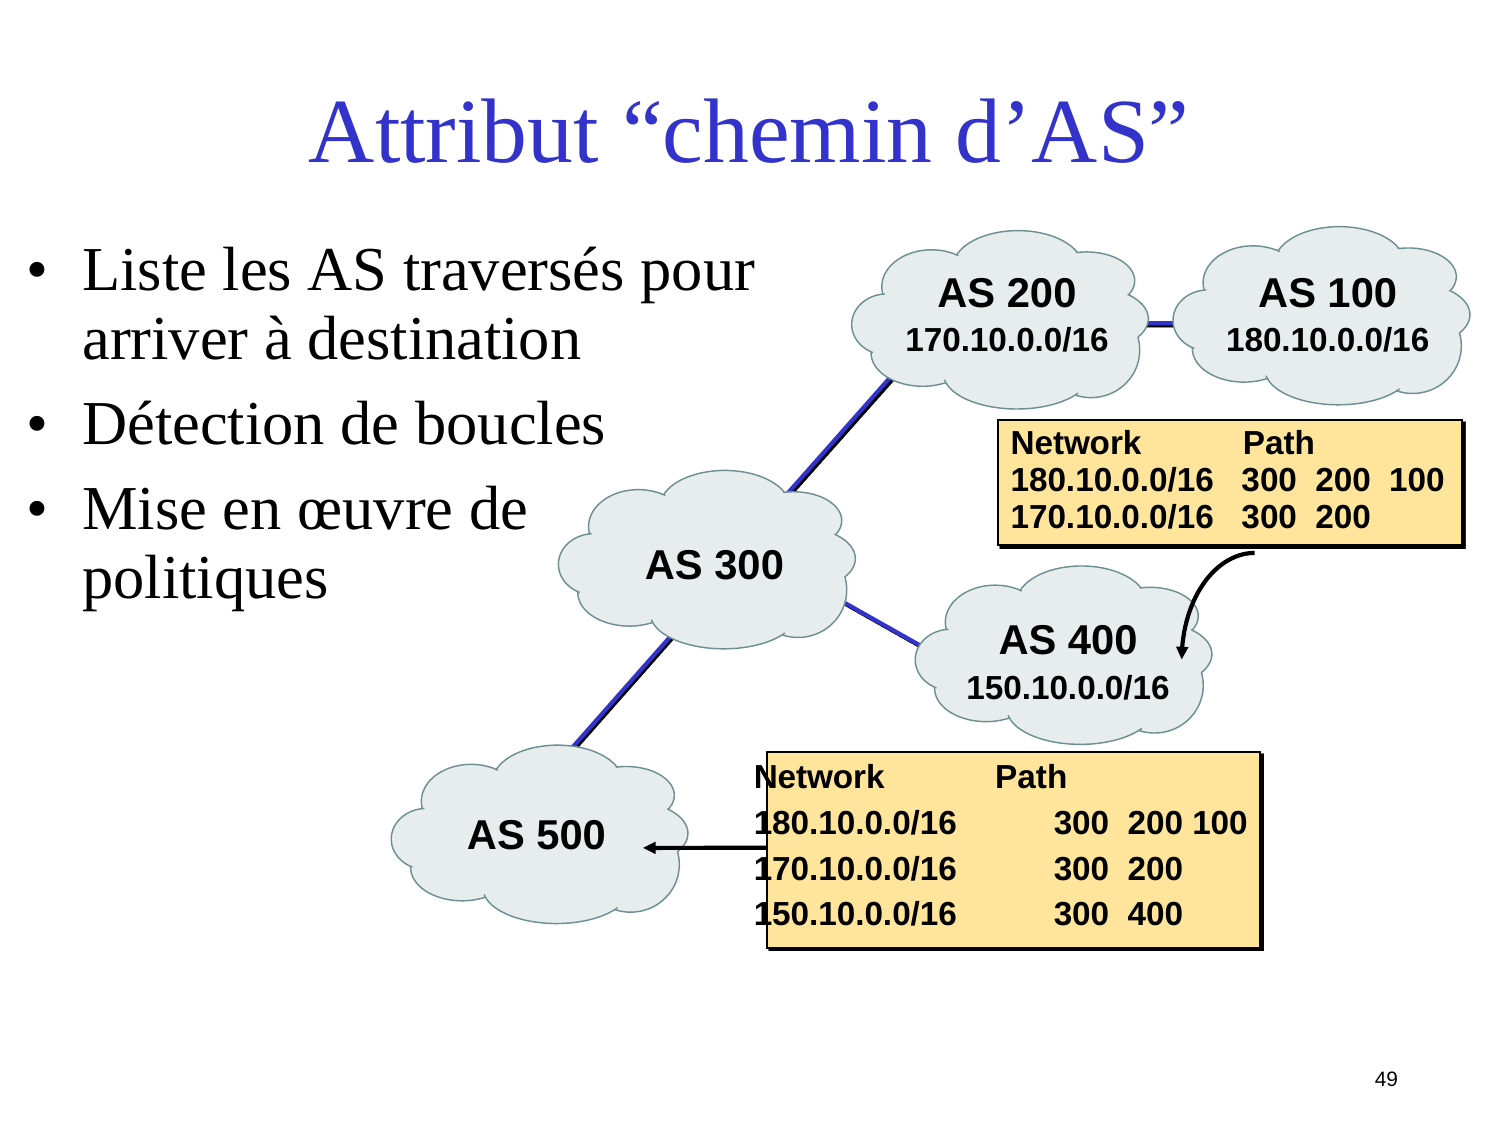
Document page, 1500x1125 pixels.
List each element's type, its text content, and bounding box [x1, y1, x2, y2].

picture [389, 743, 690, 925]
text_box [998, 420, 1463, 546]
text_box AS 400 [962, 617, 1175, 664]
text_box AS 300 [623, 541, 806, 588]
picture [913, 564, 1214, 746]
text_box Liste les AS traversés pour arriver à destination Détection de boucles Mise en œuvre de politiques [0, 227, 783, 620]
text_box AS 200 [891, 269, 1123, 317]
title Attribut “chemin d’AS” [112, 37, 1388, 225]
text_box Network Path 180.10.0.0/16 300 200 100 170.10.0.0/16 300 200 150.10.0.0/16 300 400 [753, 761, 1249, 933]
picture [557, 469, 857, 651]
text_box Network Path 180.10.0.0/16 300 200 100 170.10.0.0/16 300 200 [998, 418, 1458, 542]
text_box 150.10.0.0/16 [949, 669, 1188, 707]
picture [850, 229, 1150, 411]
picture [1171, 225, 1472, 407]
text_box [767, 752, 1260, 948]
text_box 180.10.0.0/16 [1208, 321, 1447, 359]
text_box AS 500 [442, 811, 631, 858]
text_box 170.10.0.0/16 [887, 321, 1127, 359]
text_box AS 100 [1223, 269, 1433, 317]
